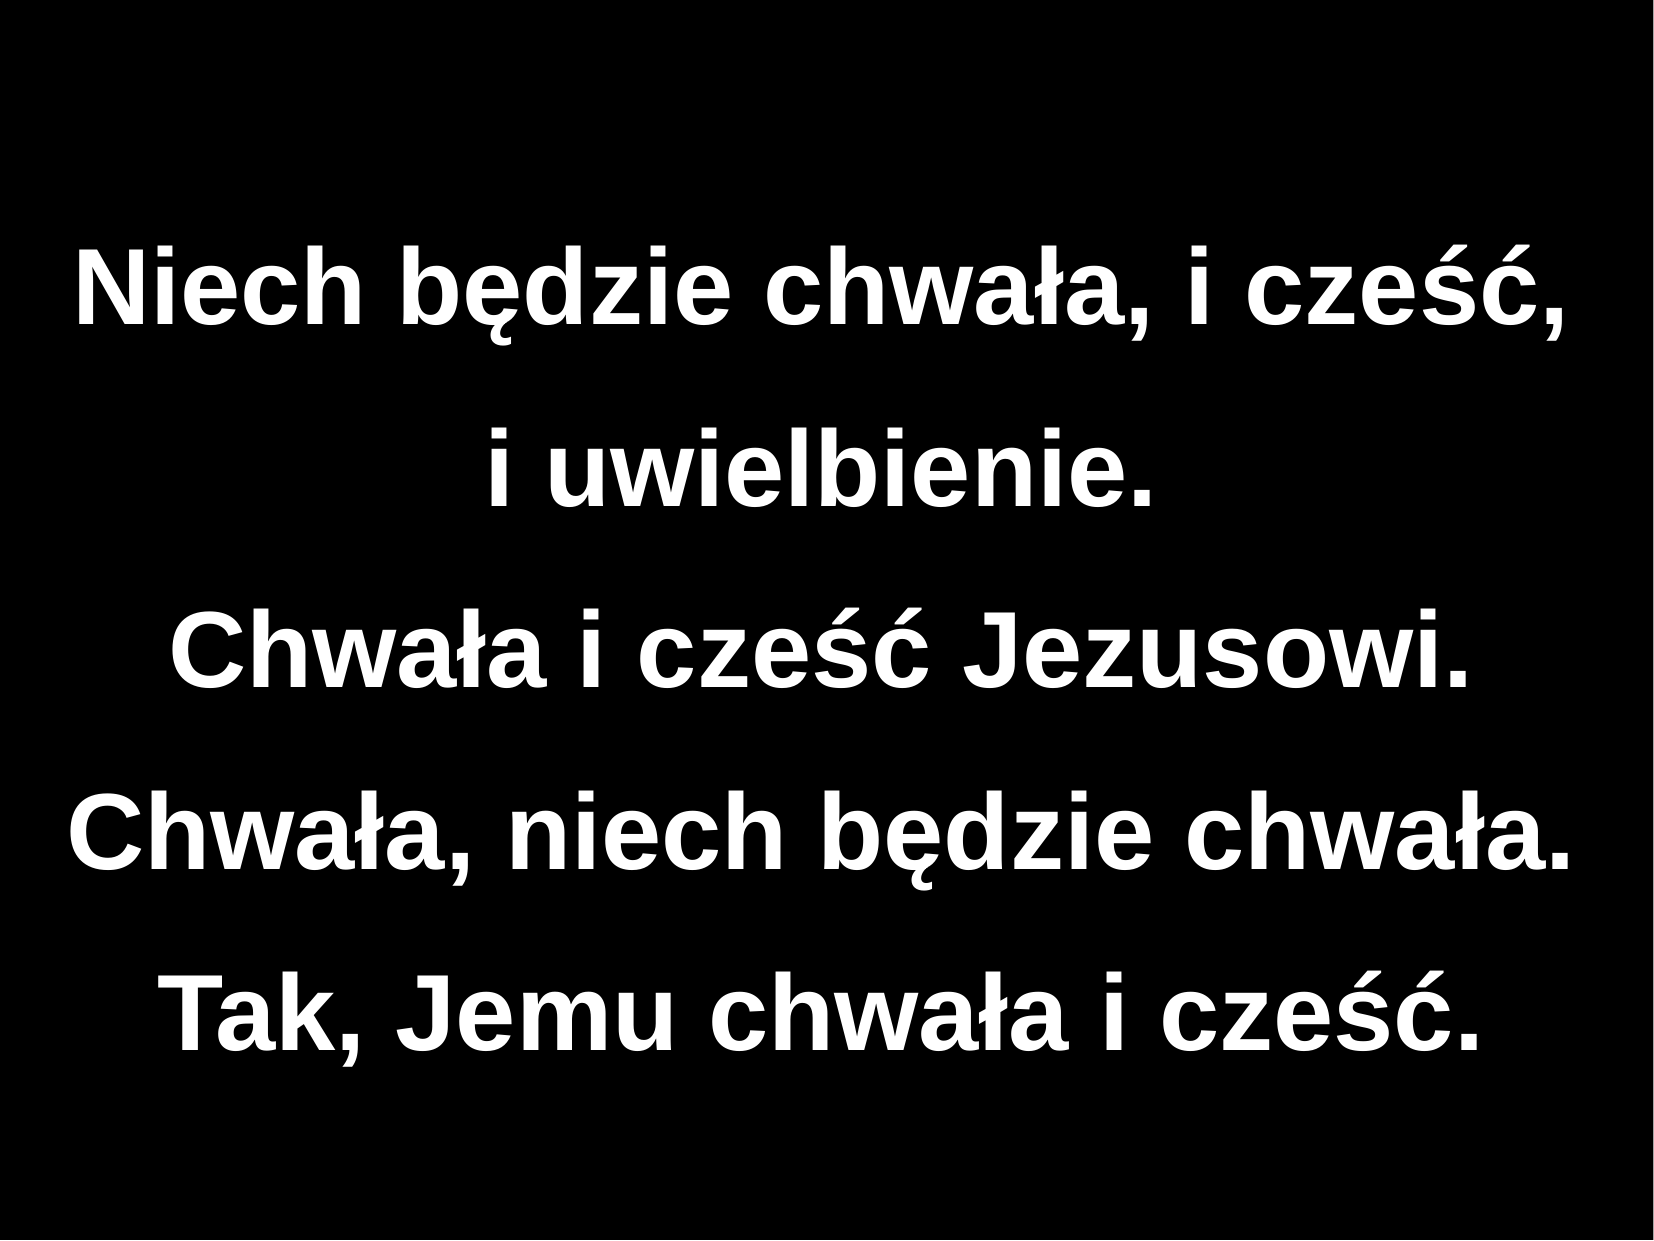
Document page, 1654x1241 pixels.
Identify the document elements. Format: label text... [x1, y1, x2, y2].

subtitle Niech będzie chwała, i cześć, i uwielbienie. Chwała i cześć Jezusowi. Chwała, niech będzie chwała. Tak, Jemu chwała i cześć. [0, 0, 1642, 1241]
